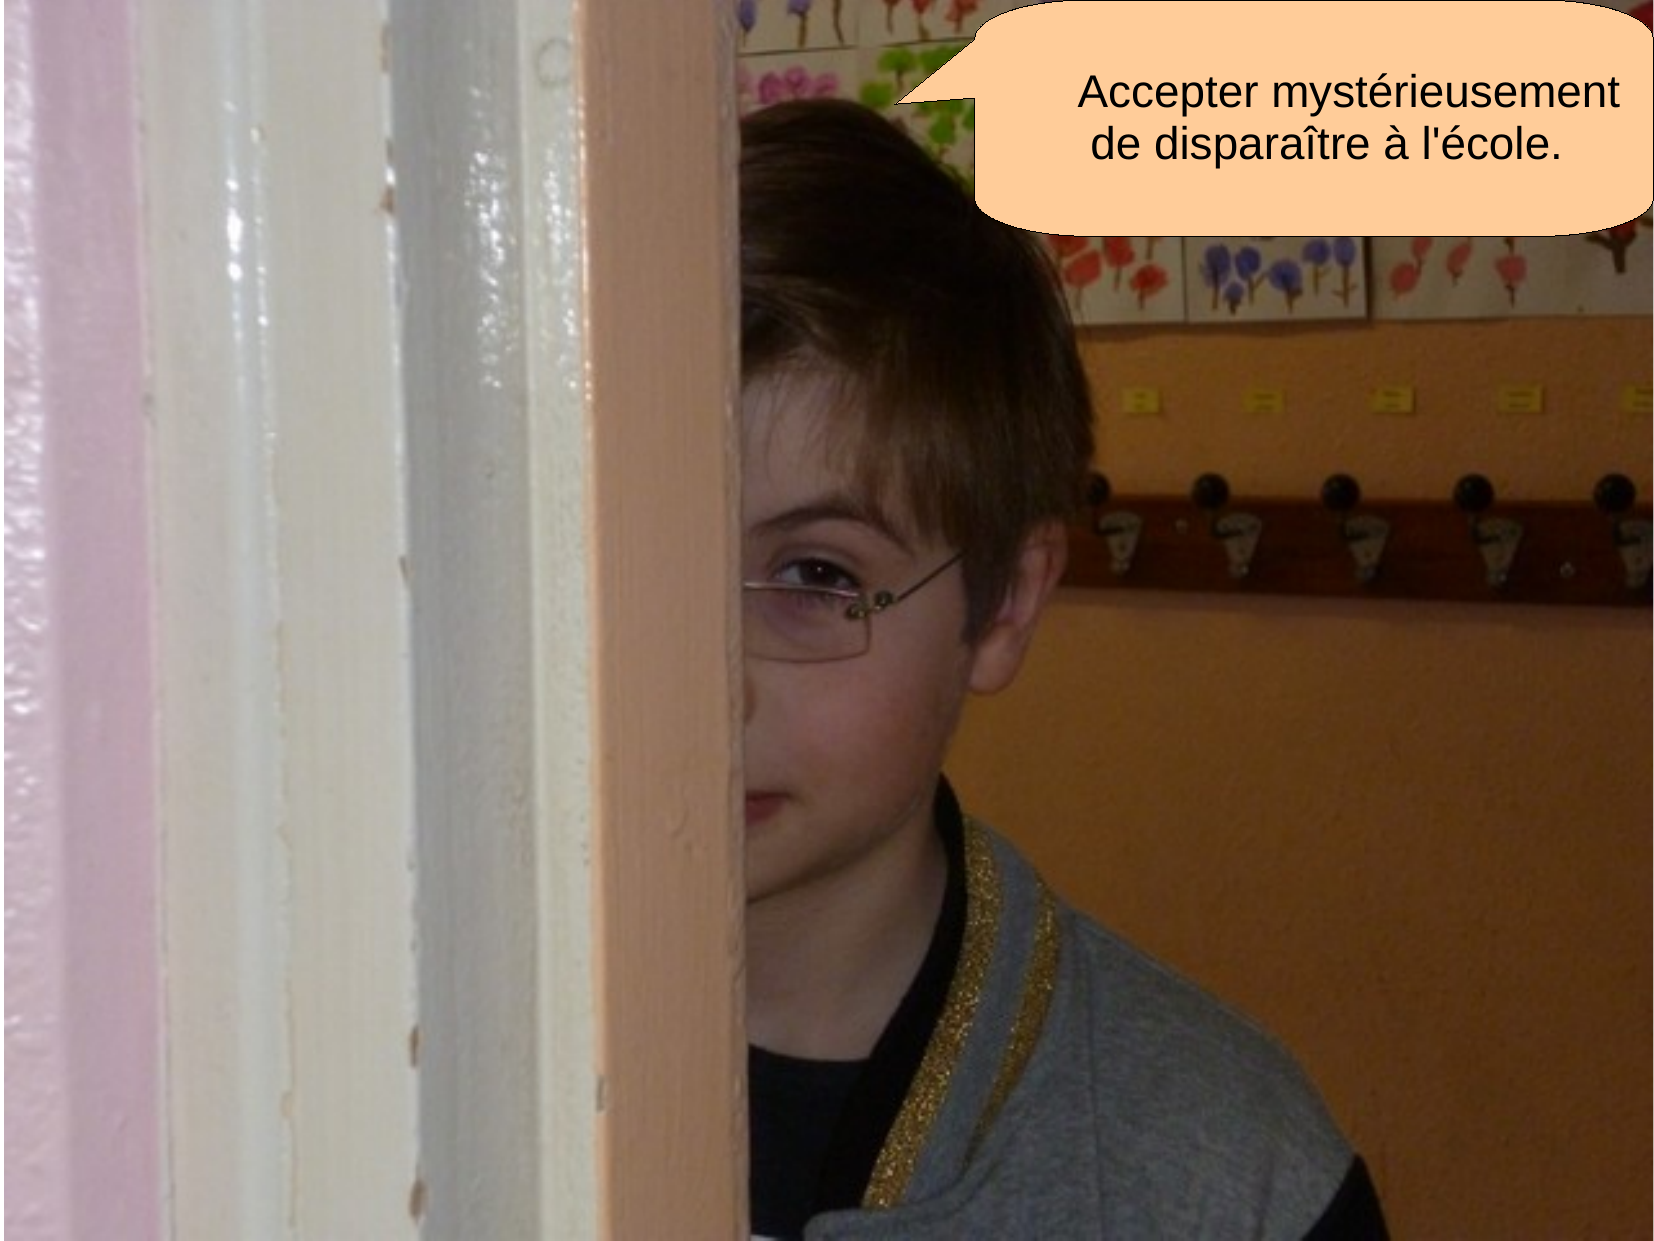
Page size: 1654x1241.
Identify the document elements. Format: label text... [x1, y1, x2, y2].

picture [4, 0, 1654, 1241]
text_box [894, 0, 1654, 237]
text_box Accepter mystérieusement de disparaître à l'école. [1062, 59, 1636, 176]
picture [1566, 0, 1654, 36]
